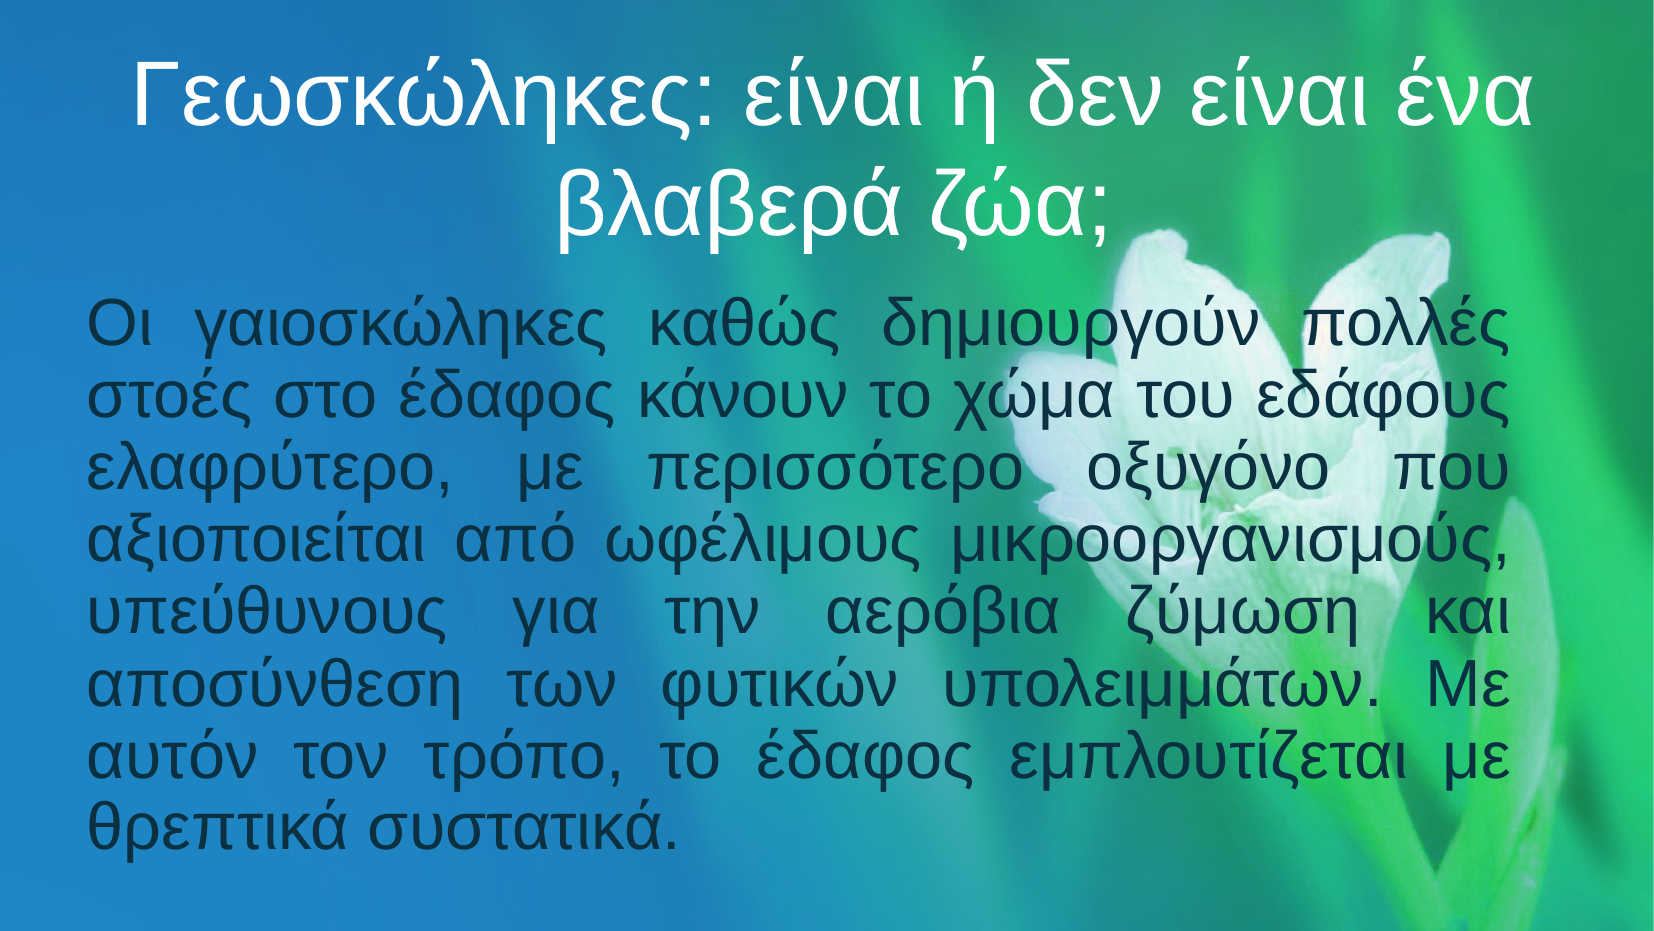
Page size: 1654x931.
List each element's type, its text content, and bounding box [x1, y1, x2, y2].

list Οι γαιοσκώληκες καθώς δημιουργούν πολλές στοές στο έδαφος κάνουν το χώμα του εδάφους ελαφρύτερο, με περισσότερο οξυγόνο που αξιοποιείται από ωφέλιμους μικροοργανισμούς, υπεύθυνους για την αερόβια ζύμωση και αποσύνθεση των φυτικών υπολειμμάτων. Με αυτόν τον τρόπο, το έδαφος εμπλουτίζεται με θρεπτικά συστατικά. [86, 288, 1576, 906]
title Γεωσκώληκες: είναι ή δεν είναι ένα βλαβερά ζώα; [90, 0, 1579, 289]
